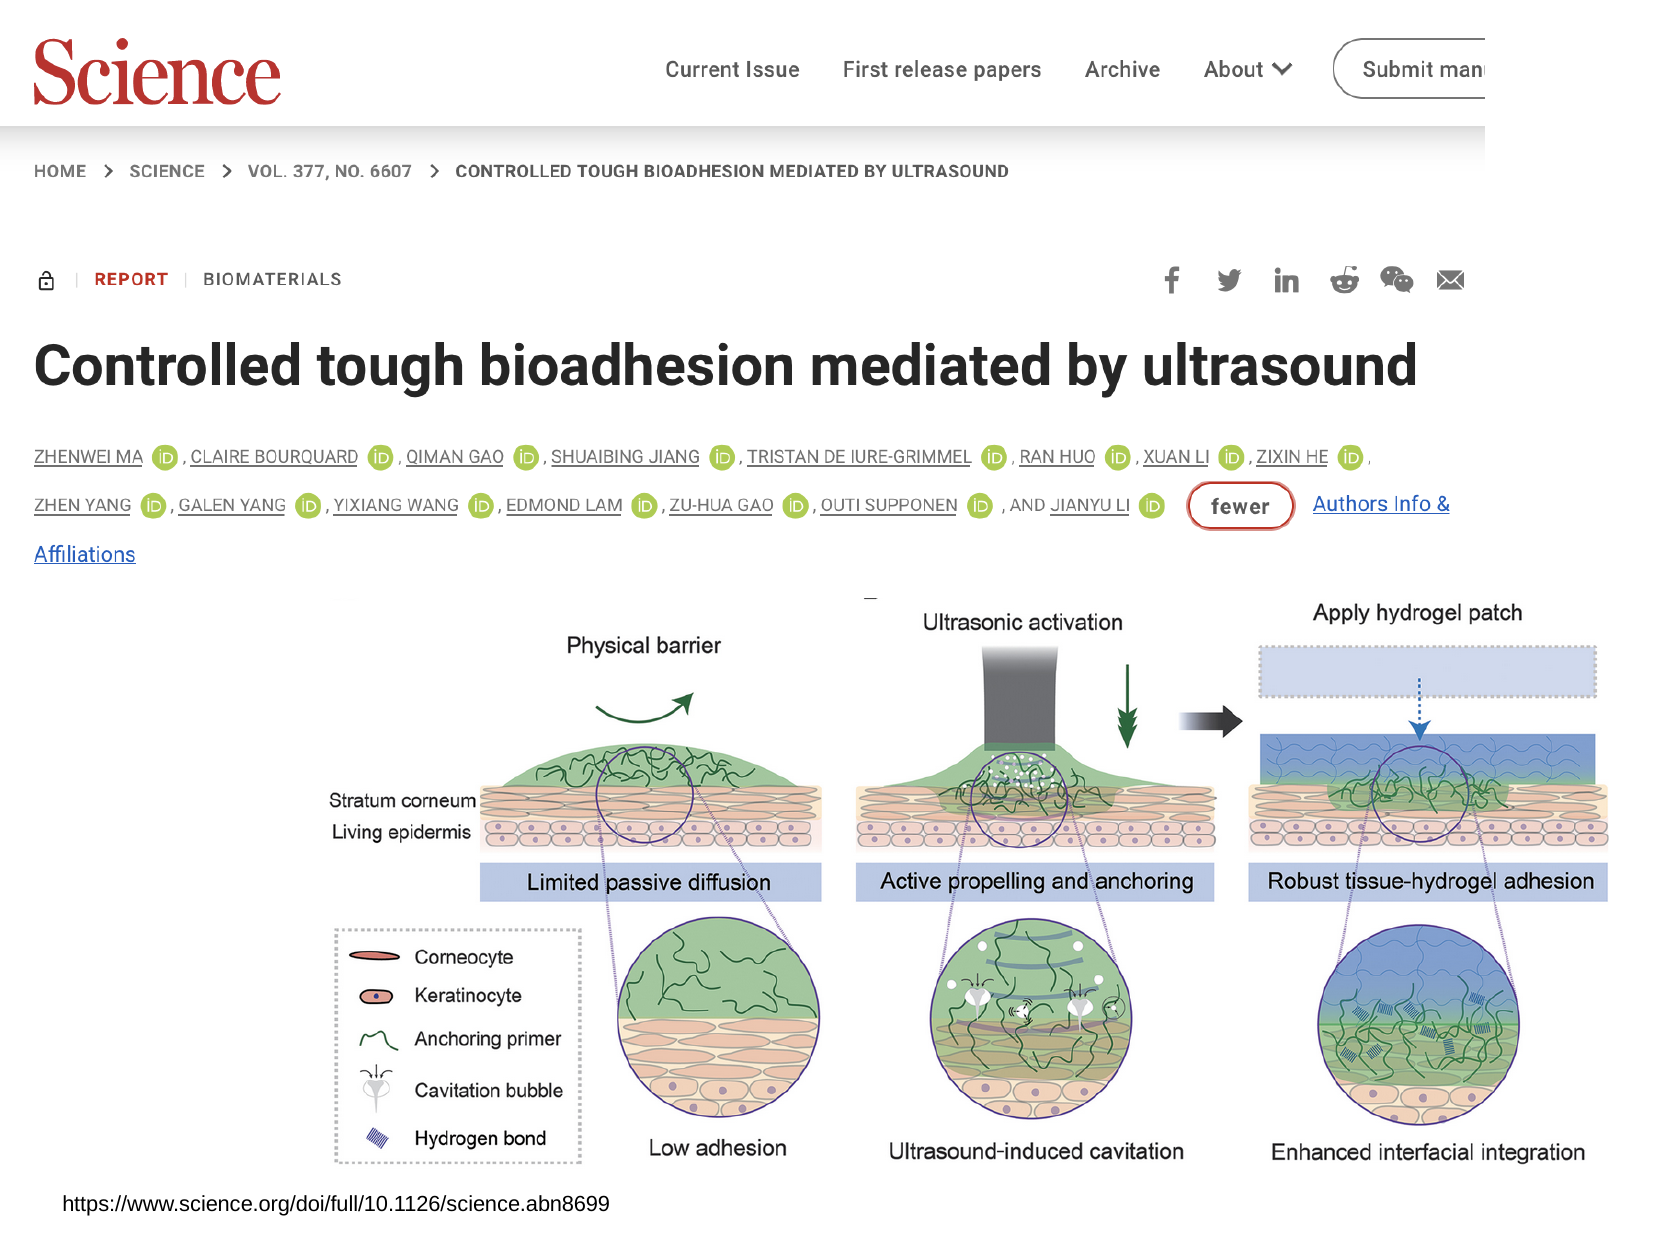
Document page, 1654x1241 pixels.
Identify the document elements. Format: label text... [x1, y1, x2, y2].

text_box https://www.science.org/doi/full/10.1126/science.abn8699 [47, 1184, 1113, 1224]
picture [0, 15, 1620, 1174]
